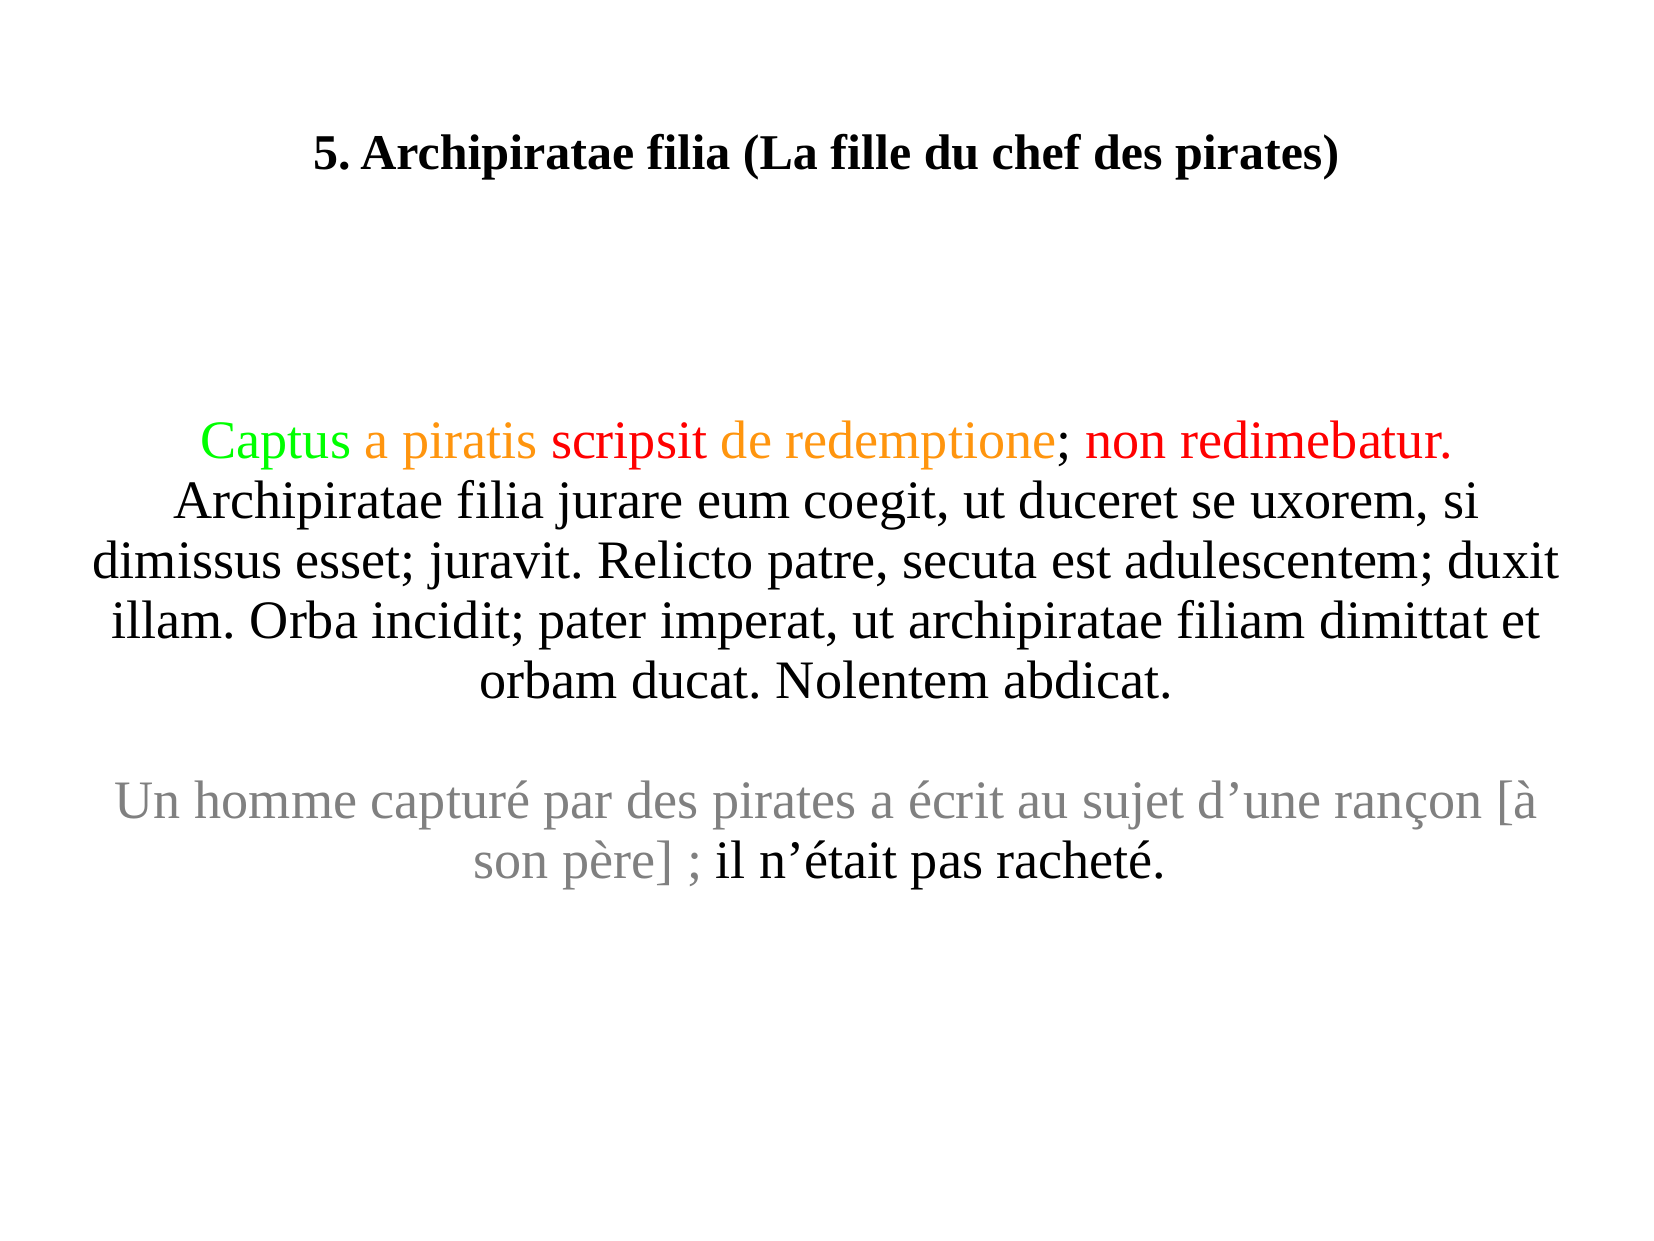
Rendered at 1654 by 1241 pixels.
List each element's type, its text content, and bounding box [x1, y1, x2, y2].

title 5. Archipiratae filia (La fille du chef des pirates) [82, 49, 1571, 257]
subtitle Captus a piratis scripsit de redemptione; non redimebatur. Archipiratae filia jurare eum coegit, ut duceret se uxorem, si dimissus esset; juravit. Relicto patre, secuta est adulescentem; duxit illam. Orba incidit; pater imperat, ut archipiratae filiam dimittat et orbam ducat. Nolentem abdicat. Un homme capturé par des pirates a écrit au sujet d’une rançon [à son père] ; il n’était pas racheté. [82, 290, 1571, 1010]
